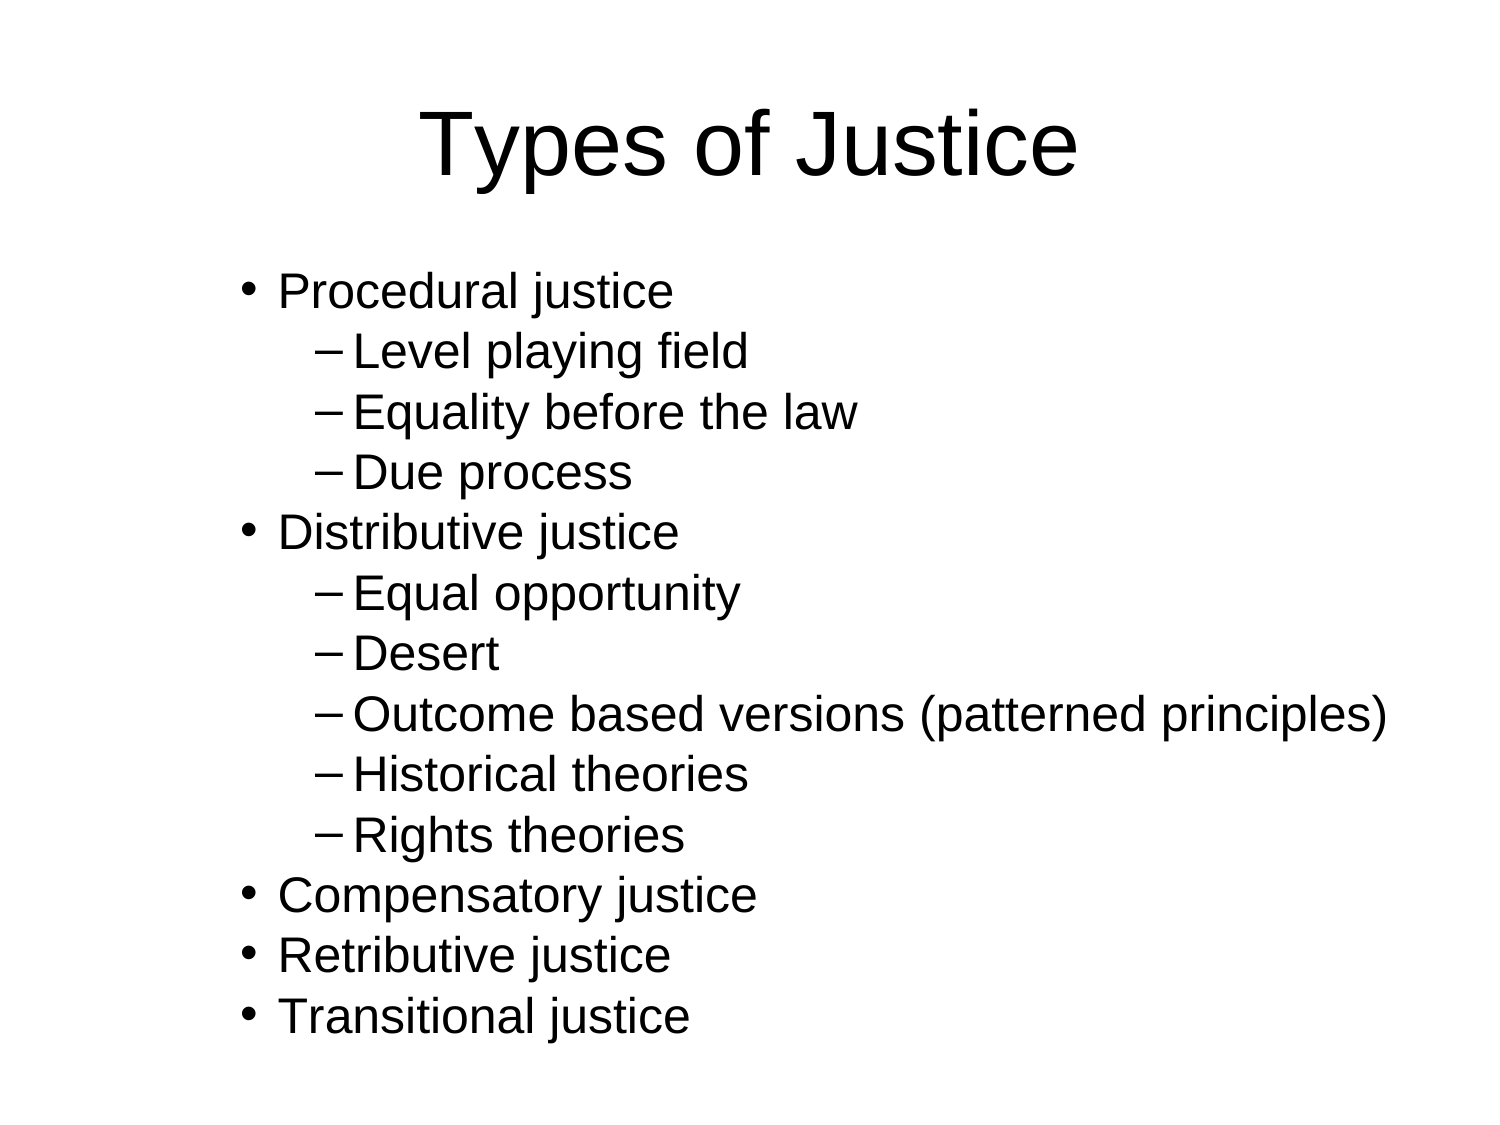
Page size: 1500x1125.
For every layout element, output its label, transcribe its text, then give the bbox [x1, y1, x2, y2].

list Procedural justice Level playing field Equality before the law Due process Distributive justice Equal opportunity Desert Outcome based versions (patterned principles) Historical theories Rights theories Compensatory justice Retributive justice Transitional justice [75, 262, 1426, 1076]
title Types of Justice [75, 45, 1426, 233]
